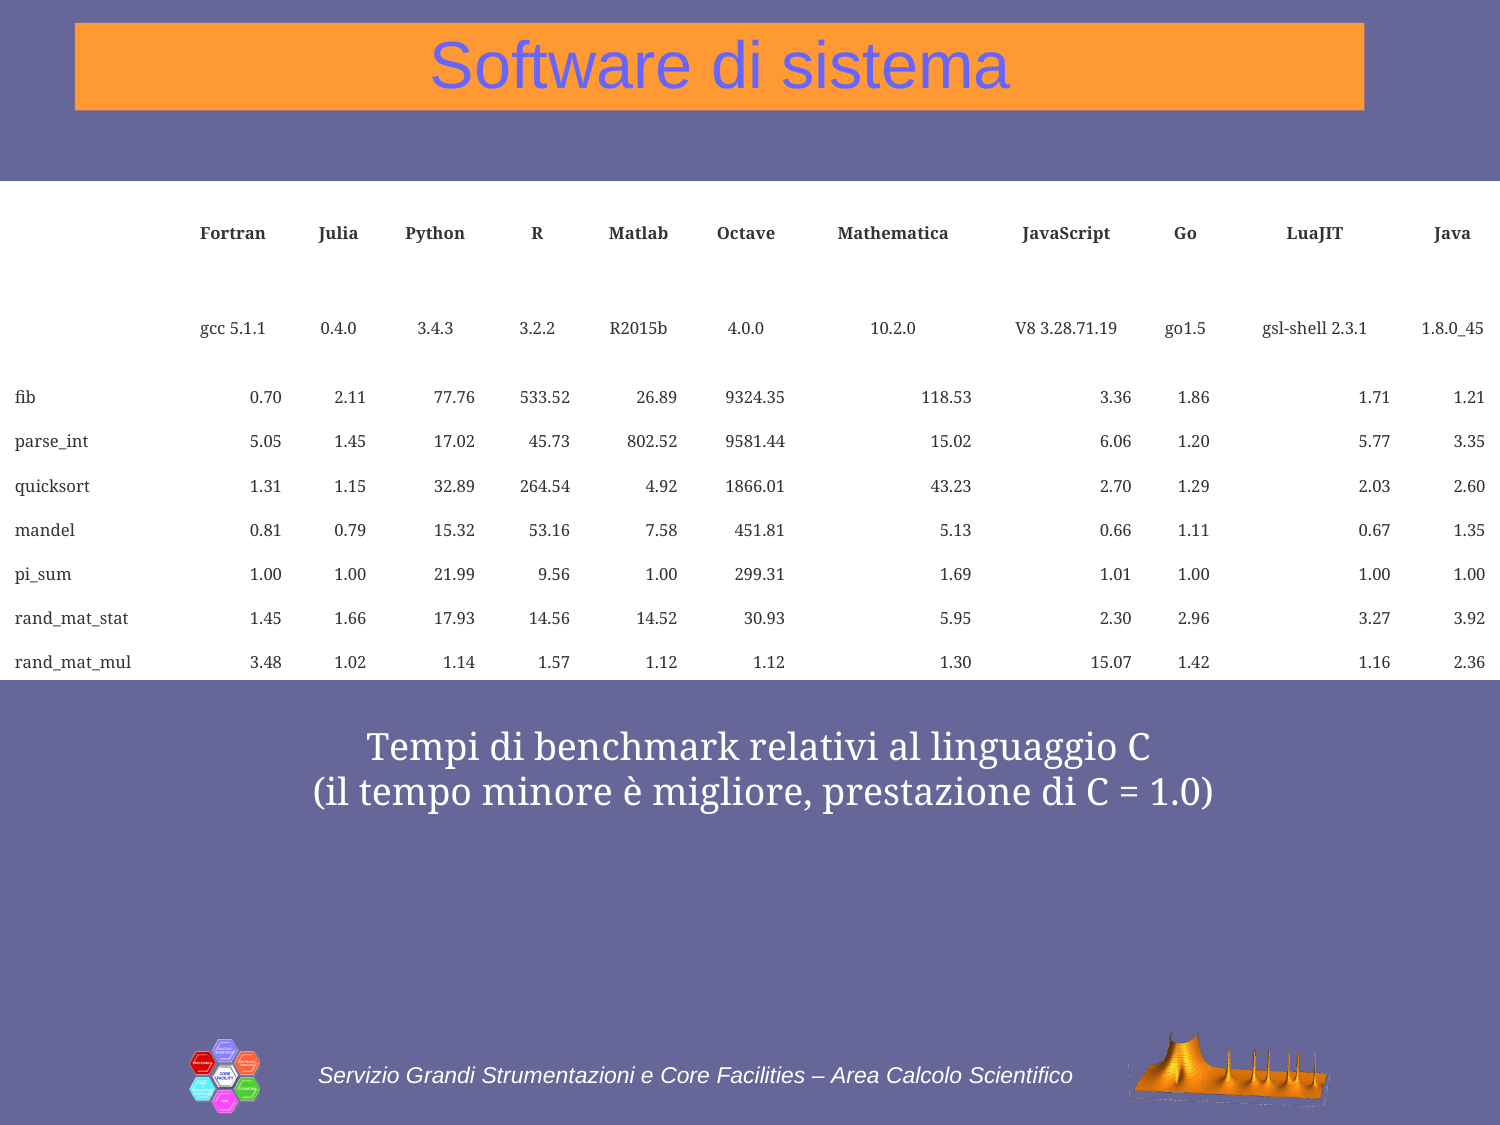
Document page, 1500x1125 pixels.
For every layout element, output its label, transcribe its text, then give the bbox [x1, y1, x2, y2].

table_cell 3.27 [1225, 592, 1405, 636]
table_cell 2.70 [987, 459, 1147, 503]
table_cell 7.58 [585, 503, 692, 547]
table_cell 3.48 [170, 636, 297, 680]
table_cell R2015b [585, 276, 692, 371]
table_header Fortran [170, 181, 297, 276]
picture [1104, 1029, 1341, 1118]
table_cell 5.13 [800, 503, 987, 547]
table_cell 1.00 [297, 547, 381, 592]
table_header Julia [297, 181, 381, 276]
table_cell 14.52 [585, 592, 692, 636]
table_cell 0.79 [297, 503, 381, 547]
table_header [0, 181, 170, 276]
table_cell 1.71 [1225, 371, 1405, 415]
table_cell 1.11 [1147, 503, 1225, 547]
table_cell 1.8.0_45 [1405, 276, 1500, 371]
table_cell 0.70 [170, 371, 297, 415]
table_cell 1.29 [1147, 459, 1225, 503]
table_cell gsl-shell 2.3.1 [1225, 276, 1405, 371]
table_cell 15.32 [381, 503, 490, 547]
table_cell 9.56 [490, 547, 585, 592]
table_cell V8 3.28.71.19 [987, 276, 1147, 371]
table_cell 6.06 [987, 415, 1147, 459]
table_cell 2.30 [987, 592, 1147, 636]
table_cell 4.0.0 [692, 276, 800, 371]
table_cell 1.20 [1147, 415, 1225, 459]
table_cell 802.52 [585, 415, 692, 459]
table_cell rand_mat_mul [0, 636, 170, 680]
table_cell 264.54 [490, 459, 585, 503]
table_cell 2.96 [1147, 592, 1225, 636]
table_cell 2.60 [1405, 459, 1500, 503]
table_cell 43.23 [800, 459, 987, 503]
table_cell 17.02 [381, 415, 490, 459]
table_cell 533.52 [490, 371, 585, 415]
table_cell 32.89 [381, 459, 490, 503]
table_cell [0, 276, 170, 371]
table_cell 1.12 [585, 636, 692, 680]
table_cell 2.36 [1405, 636, 1500, 680]
table_cell 30.93 [692, 592, 800, 636]
table_cell 5.05 [170, 415, 297, 459]
text_box Tempi di benchmark relativi al linguaggio C (il tempo minore è migliore, prestazione di C = 1.0) [297, 715, 1230, 821]
table_cell parse_int [0, 415, 170, 459]
table_cell 1.31 [170, 459, 297, 503]
table_cell 10.2.0 [800, 276, 987, 371]
table_header JavaScript [987, 181, 1147, 276]
table_cell 17.93 [381, 592, 490, 636]
table_cell 3.2.2 [490, 276, 585, 371]
table_cell fib [0, 371, 170, 415]
table_cell 1.15 [297, 459, 381, 503]
table_cell 0.67 [1225, 503, 1405, 547]
table_cell 1.42 [1147, 636, 1225, 680]
table_cell 21.99 [381, 547, 490, 592]
table_cell 26.89 [585, 371, 692, 415]
table_cell 15.02 [800, 415, 987, 459]
table_cell 1.45 [297, 415, 381, 459]
table_cell 53.16 [490, 503, 585, 547]
table_header LuaJIT [1225, 181, 1405, 276]
table_cell go1.5 [1147, 276, 1225, 371]
table_cell 5.95 [800, 592, 987, 636]
table_cell 299.31 [692, 547, 800, 592]
table_header Java [1405, 181, 1500, 276]
table_cell 2.11 [297, 371, 381, 415]
table_cell 1.16 [1225, 636, 1405, 680]
table_cell 2.03 [1225, 459, 1405, 503]
table_cell rand_mat_stat [0, 592, 170, 636]
table_cell gcc 5.1.1 [170, 276, 297, 371]
table_cell 1.00 [170, 547, 297, 592]
table_header Mathematica [800, 181, 987, 276]
table_cell 1.14 [381, 636, 490, 680]
table_cell 14.56 [490, 592, 585, 636]
table_cell 1.86 [1147, 371, 1225, 415]
text_box Software di sistema [74, 22, 1365, 111]
table_cell 3.4.3 [381, 276, 490, 371]
table_cell 1.21 [1405, 371, 1500, 415]
table_cell 118.53 [800, 371, 987, 415]
table_cell 1.00 [1225, 547, 1405, 592]
table_cell 3.35 [1405, 415, 1500, 459]
table_header Octave [692, 181, 800, 276]
table_cell 9581.44 [692, 415, 800, 459]
table_cell 1.45 [170, 592, 297, 636]
table_cell 77.76 [381, 371, 490, 415]
table_cell 0.66 [987, 503, 1147, 547]
table_cell 1.00 [1405, 547, 1500, 592]
table_cell 3.92 [1405, 592, 1500, 636]
table_header Python [381, 181, 490, 276]
table_cell 1.57 [490, 636, 585, 680]
table_cell 15.07 [987, 636, 1147, 680]
table_cell 451.81 [692, 503, 800, 547]
table_header R [490, 181, 585, 276]
picture [183, 1034, 266, 1118]
table_cell 1.12 [692, 636, 800, 680]
table_cell 1.30 [800, 636, 987, 680]
table_cell 1866.01 [692, 459, 800, 503]
table_cell 45.73 [490, 415, 585, 459]
table_cell 1.00 [585, 547, 692, 592]
table_header Matlab [585, 181, 692, 276]
table_cell 4.92 [585, 459, 692, 503]
table_cell 1.02 [297, 636, 381, 680]
table_cell 1.35 [1405, 503, 1500, 547]
table_cell 1.69 [800, 547, 987, 592]
table_cell pi_sum [0, 547, 170, 592]
table_cell 3.36 [987, 371, 1147, 415]
table_cell 1.00 [1147, 547, 1225, 592]
table_cell 5.77 [1225, 415, 1405, 459]
table_cell 0.4.0 [297, 276, 381, 371]
table_cell 9324.35 [692, 371, 800, 415]
table_header Go [1147, 181, 1225, 276]
table_cell mandel [0, 503, 170, 547]
table_cell 0.81 [170, 503, 297, 547]
table_cell 1.66 [297, 592, 381, 636]
table_cell quicksort [0, 459, 170, 503]
table_cell 1.01 [987, 547, 1147, 592]
